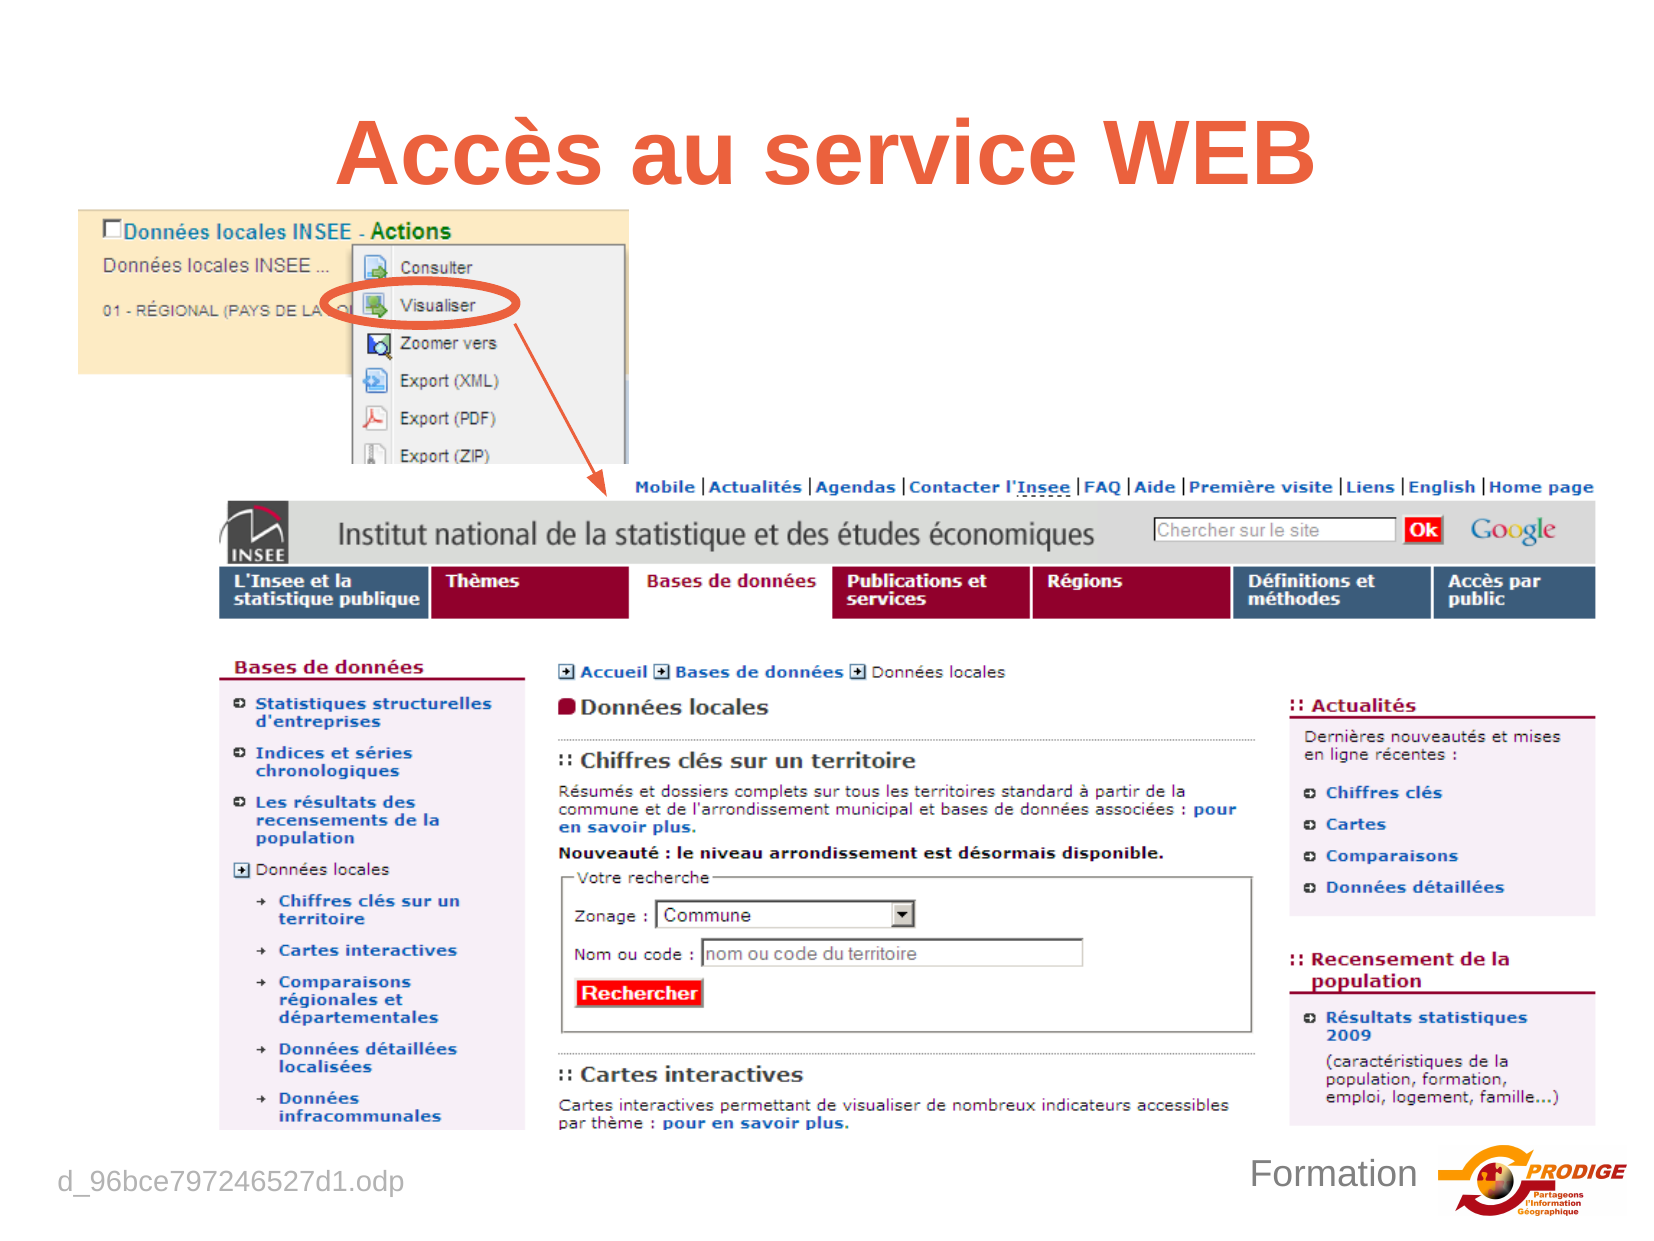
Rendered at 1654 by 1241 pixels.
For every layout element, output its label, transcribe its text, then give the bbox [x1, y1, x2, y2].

title Accès au service WEB [82, 56, 1571, 250]
picture [78, 205, 1597, 1131]
picture [1438, 1145, 1627, 1216]
